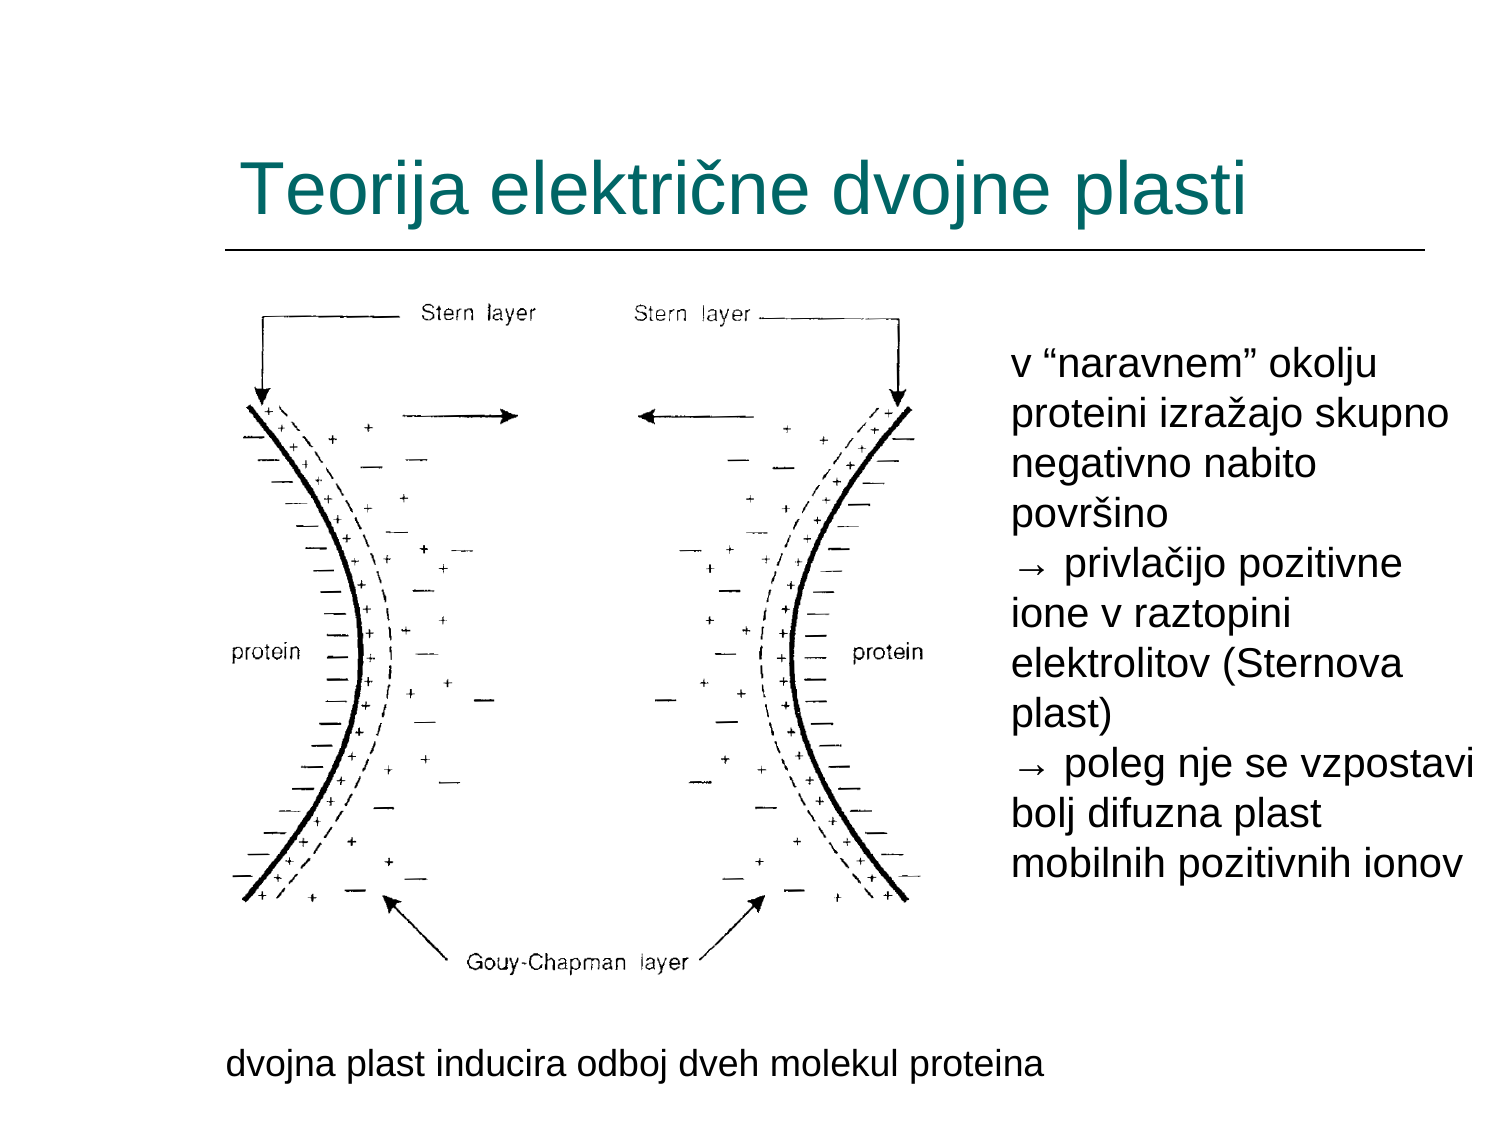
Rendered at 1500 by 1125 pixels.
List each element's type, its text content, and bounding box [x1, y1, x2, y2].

picture [222, 292, 932, 989]
title Teorija električne dvojne plasti [224, 49, 1425, 237]
text_box v “naravnem” okolju proteini izražajo skupno negativno nabito površino → privlačijo pozitivne ione v raztopini elektrolitov (Sternova plast) → poleg nje se vzpostavi bolj difuzna plast mobilnih pozitivnih ionov [996, 328, 1500, 894]
text_box dvojna plast inducira odboj dveh molekul proteina [210, 1031, 1149, 1092]
